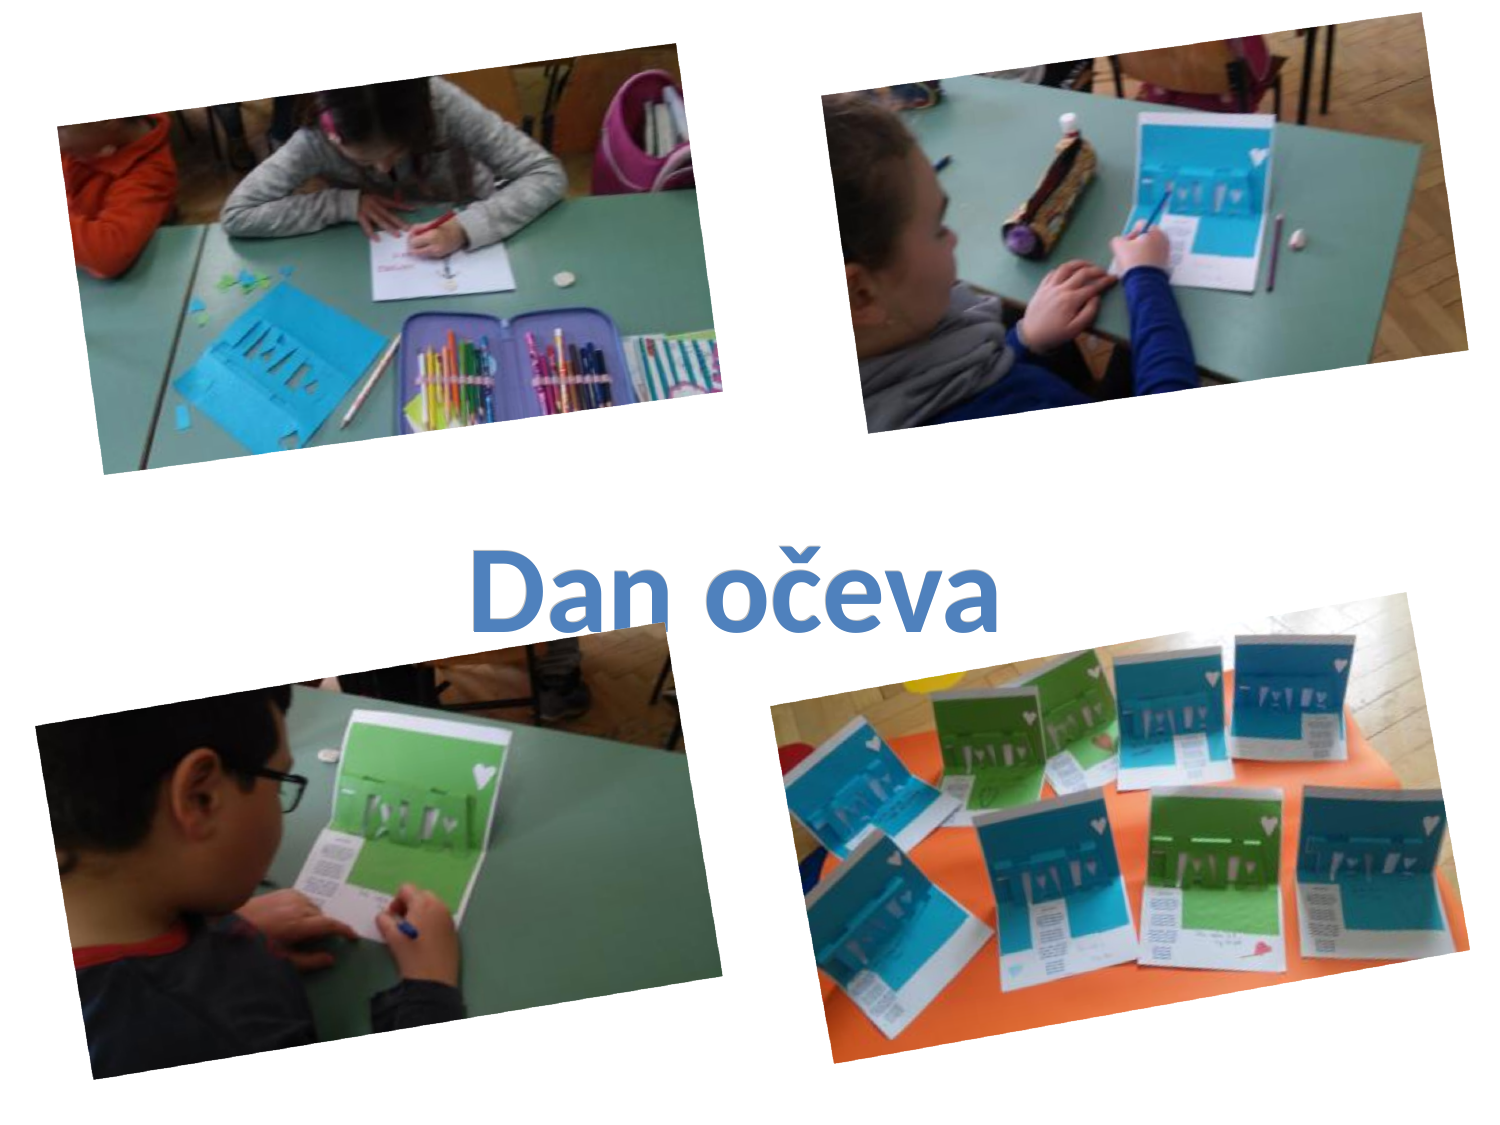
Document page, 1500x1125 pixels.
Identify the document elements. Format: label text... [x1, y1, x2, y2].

picture [820, 11, 1469, 434]
title Dan očeva [112, 349, 1388, 591]
picture [34, 621, 723, 1080]
picture [769, 591, 1470, 1064]
picture [56, 42, 723, 475]
